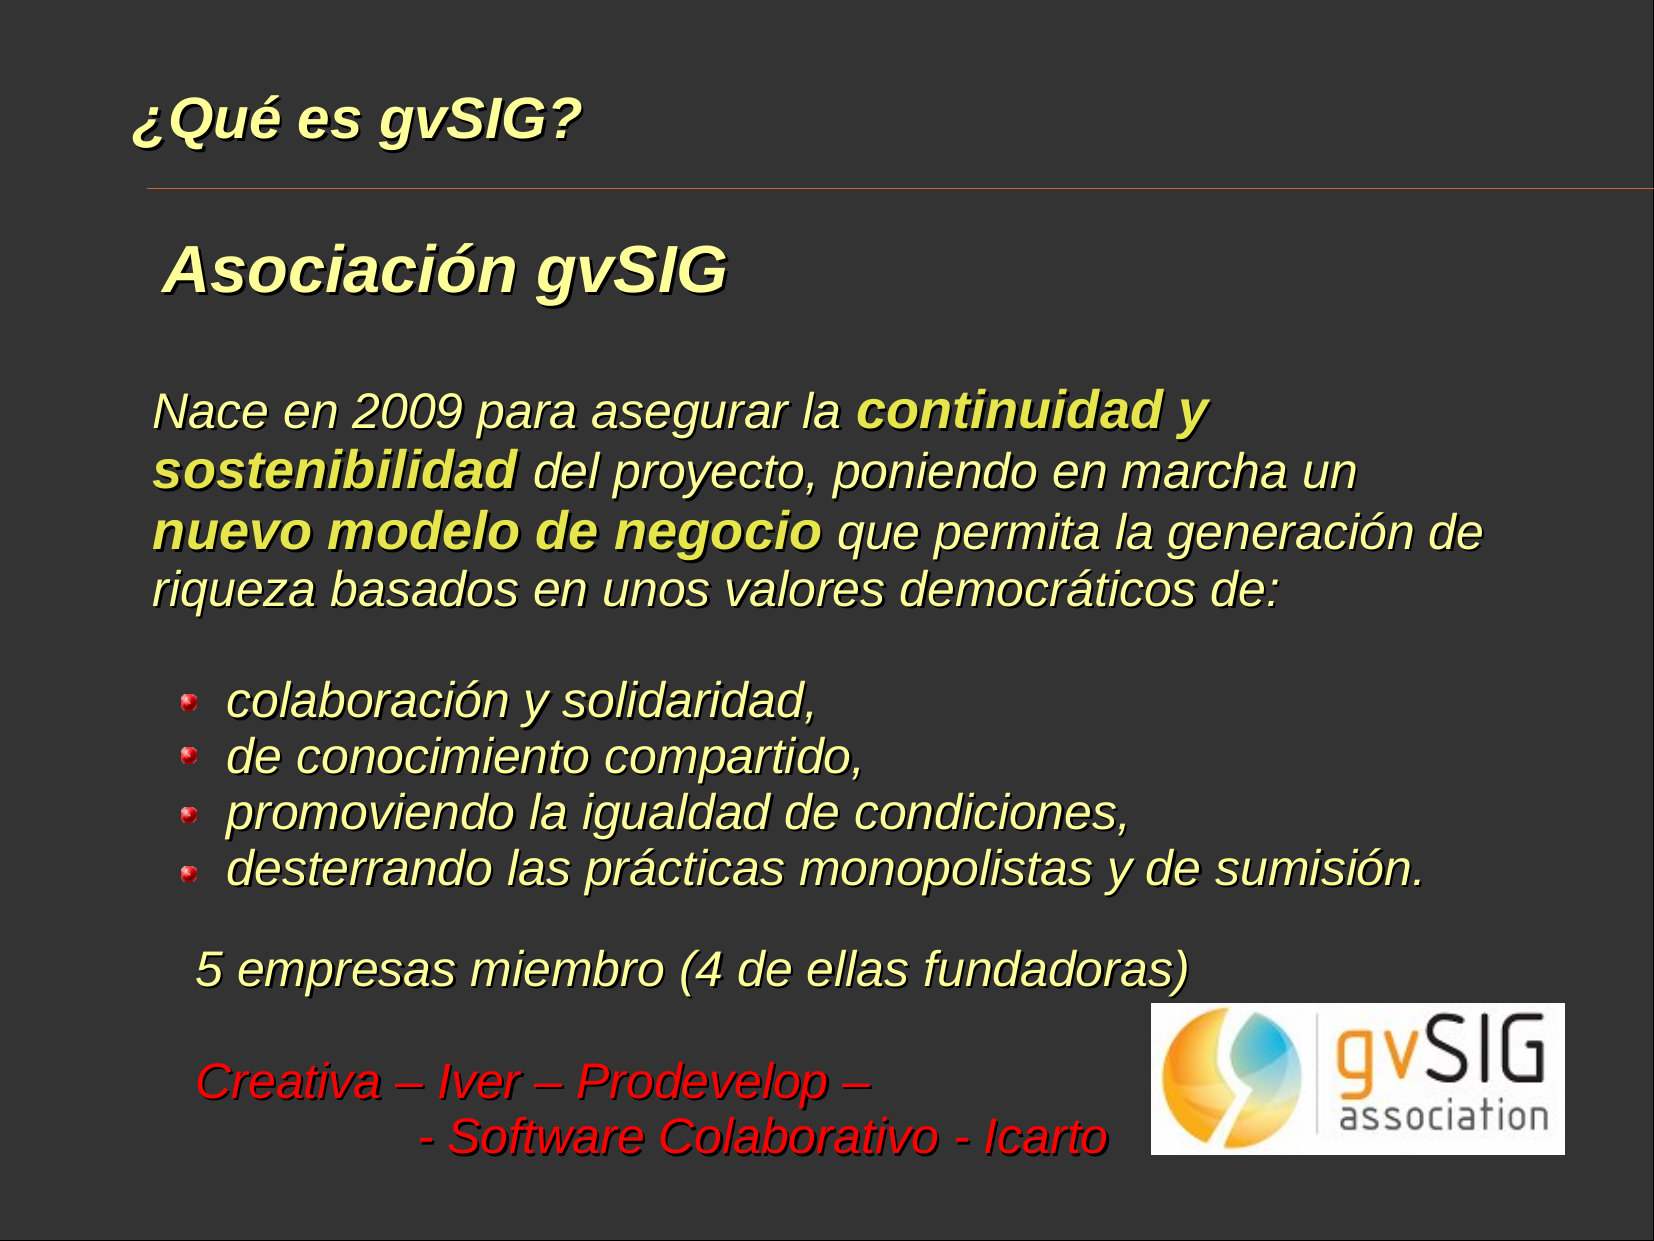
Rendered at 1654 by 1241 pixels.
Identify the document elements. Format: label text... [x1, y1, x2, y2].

text_box ¿Qué es gvSIG? [118, 78, 975, 169]
picture [181, 807, 197, 823]
picture [181, 694, 197, 711]
text_box Asociación gvSIG [147, 224, 1034, 314]
picture [1151, 1003, 1565, 1155]
picture [181, 866, 197, 882]
text_box 5 empresas miembro (4 de ellas fundadoras) Creativa – Iver – Prodevelop – - Software Colaborativo - Icarto [180, 934, 1536, 1172]
text_box Nace en 2009 para asegurar la continuidad y sostenibilidad del proyecto, poniendo en marcha un nuevo modelo de negocio que permita la generación de riqueza basados en unos valores democráticos de: colaboración y solidaridad, de conocimiento compartido, promoviendo la igualdad de condiciones, desterrando las prácticas monopolistas y de sumisión. [138, 372, 1536, 903]
text_box [0, 0, 1654, 1241]
picture [181, 747, 197, 764]
